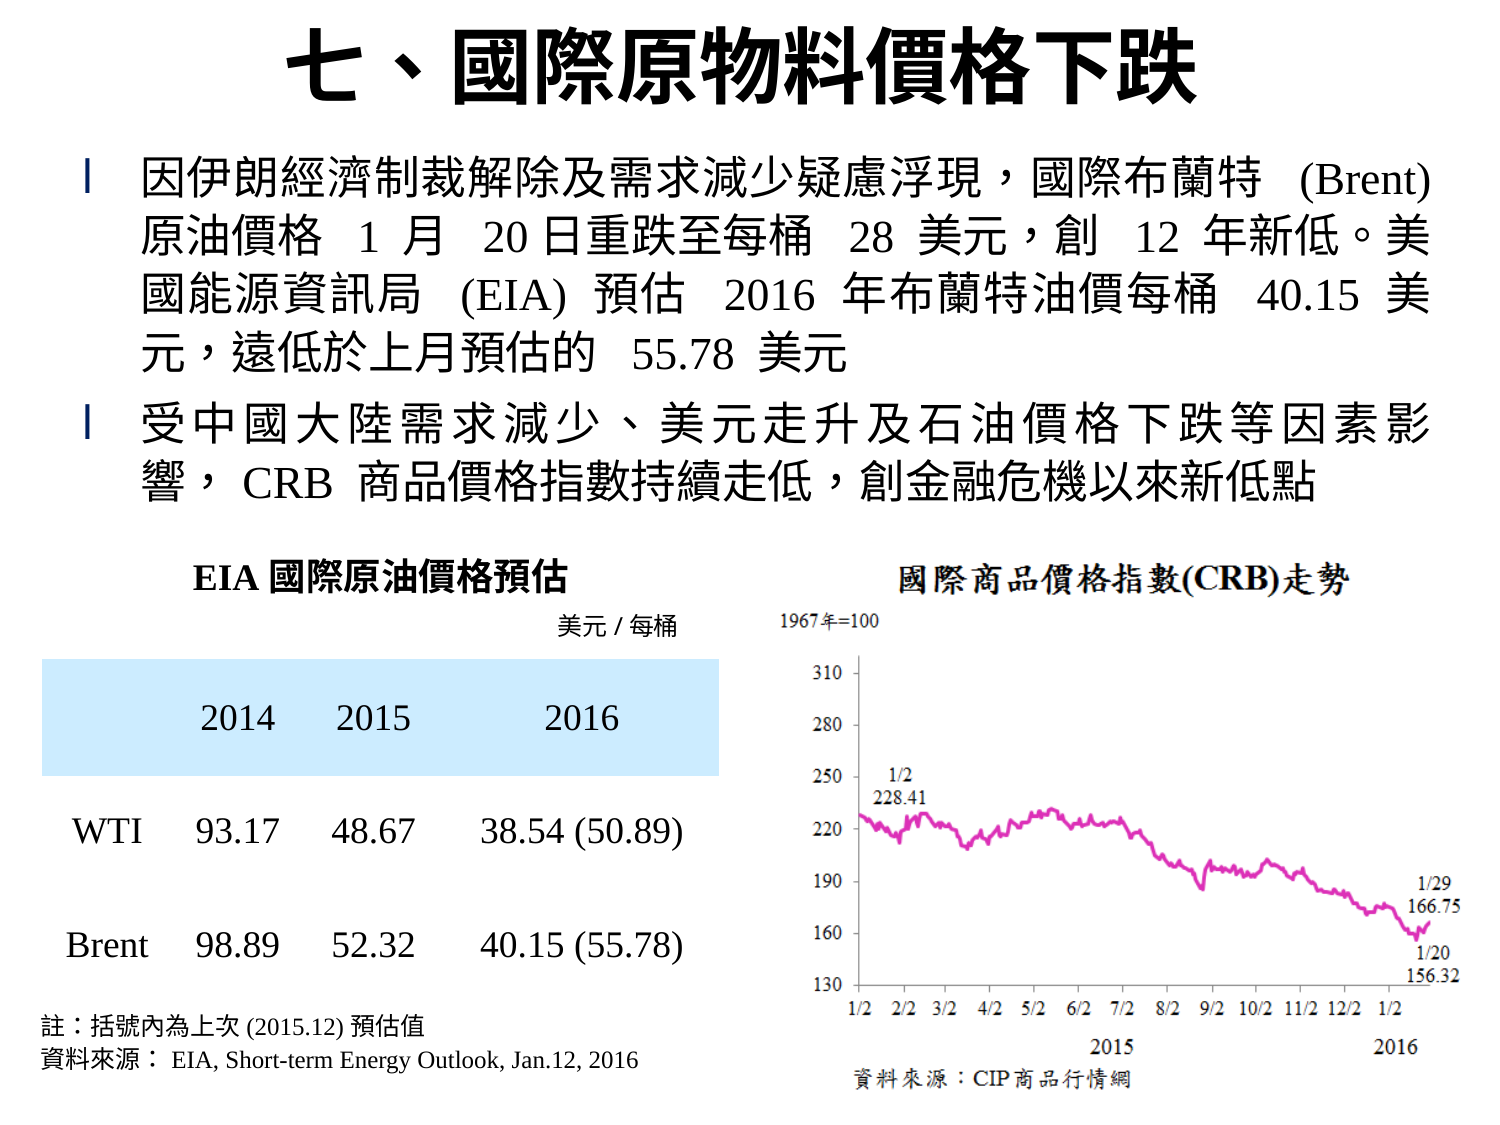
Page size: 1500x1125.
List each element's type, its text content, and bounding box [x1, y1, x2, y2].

text_box 七、國際原物料價格下跌 [0, 7, 1483, 138]
table_header 2014 [173, 659, 303, 776]
text_box 美元/每桶 [543, 603, 757, 648]
table_cell 98.89 [173, 887, 303, 1004]
table_header [42, 659, 173, 776]
table_cell 48.67 [303, 776, 445, 887]
table_cell 93.17 [173, 776, 303, 887]
table_cell 52.32 [303, 887, 445, 1004]
table_cell 38.54 (50.89) [445, 776, 719, 887]
table_cell WTI [42, 776, 173, 887]
text_box 因伊朗經濟制裁解除及需求減少疑慮浮現，國際布蘭特 (Brent) 原油價格 1 月 20日重跌至每桶 28 美元，創 12 年新低。美國能源資訊局 (EIA) 預估 2016 年布蘭特油價每桶 40.15 美元，遠低於上月預估的 55.78 美元 受中國大陸需求減少、美元走升及石油價格下跌等因素影響，CRB 商品價格指數持續走低，創金融危機以來新低點 [66, 137, 1447, 516]
table_header 2016 [445, 659, 719, 776]
table_cell 40.15 (55.78) [445, 887, 719, 1004]
table_cell Brent [42, 887, 173, 1004]
text_box 註：括號內為上次(2015.12)預估值 資料來源：EIA, Short-term Energy Outlook, Jan.12, 2016 [25, 999, 684, 1082]
text_box EIA國際原油價格預估 [123, 545, 638, 605]
table_header 2015 [303, 659, 445, 776]
picture [767, 543, 1465, 1102]
